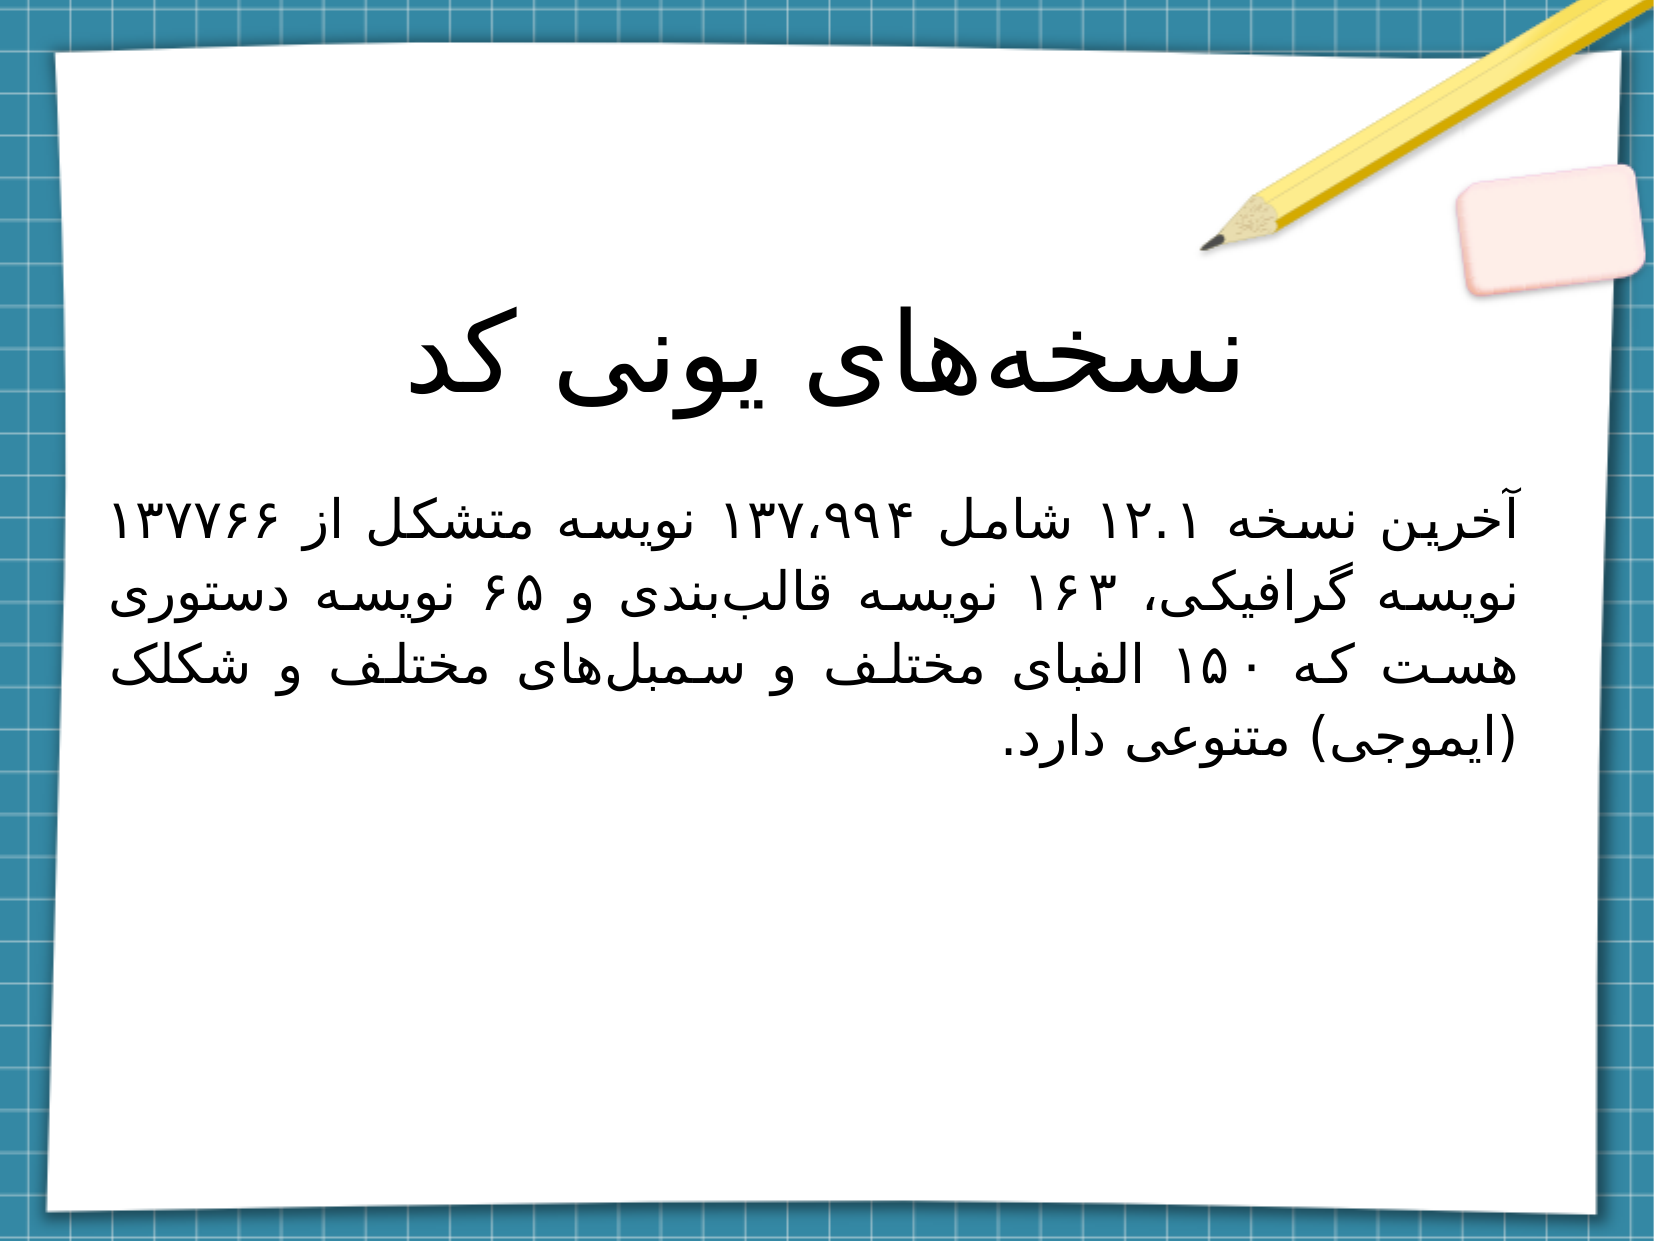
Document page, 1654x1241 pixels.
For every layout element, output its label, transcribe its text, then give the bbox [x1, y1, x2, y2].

picture [0, 0, 1654, 1241]
list آخرین نسخه ۱۲.۱ شامل ۱۳۷،۹۹۴ نویسه متشکل از ۱۳۷۷۶۶ نویسه گرافیکی، ۱۶۳ نویسه قالب‌بندی و ۶۵ نویسه دستوری هست که ۱۵۰ الفبای مختلف و سمبل‌های مختلف و شکلک (ایموجی) متنوعی دارد. [101, 478, 1591, 1171]
title نسخه‌های یونی کد [82, 250, 1571, 458]
